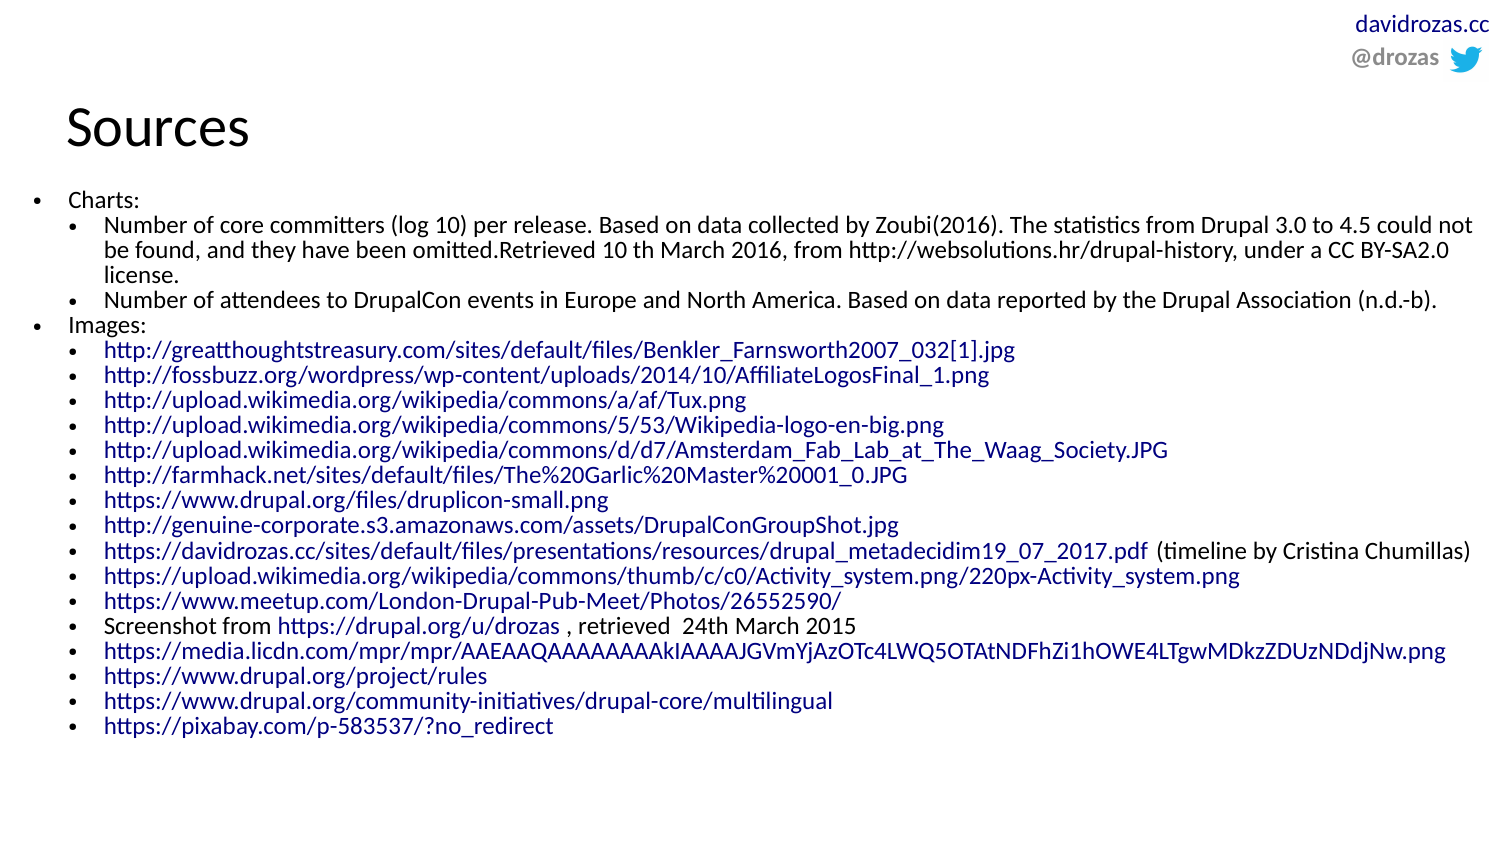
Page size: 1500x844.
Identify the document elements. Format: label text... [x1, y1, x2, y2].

text_box Charts: Number of core committers (log 10) per release. Based on data collected by Zoubi(2016). The statistics from Drupal 3.0 to 4.5 could not be found, and they have been omitted.Retrieved 10 th March 2016, from http://websolutions.hr/drupal-history, under a CC BY-SA2.0 license. Number of attendees to DrupalCon events in Europe and North America. Based on data reported by the Drupal Association (n.d.-b). Images: http://greatthoughtstreasury.com/sites/default/files/Benkler_Farnsworth2007_032[1].jpg http://fossbuzz.org/wordpress/wp-content/uploads/2014/10/AffiliateLogosFinal_1.png http://upload.wikimedia.org/wikipedia/commons/a/af/Tux.png http://upload.wikimedia.org/wikipedia/commons/5/53/Wikipedia-logo-en-big.png http://upload.wikimedia.org/wikipedia/commons/d/d7/Amsterdam_Fab_Lab_at_The_Waag_Society.JPG http://farmhack.net/sites/default/files/The%20Garlic%20Master%20001_0.JPG https://www.drupal.org/files/druplicon-small.png http://genuine-corporate.s3.amazonaws.com/assets/DrupalConGroupShot.jpg https://davidrozas.cc/sites/default/files/presentations/resources/drupal_metadecidim19_07_2017.pdf (timeline by Cristina Chumillas) https://upload.wikimedia.org/wikipedia/commons/thumb/c/c0/Activity_system.png/220px-Activity_system.png https://www.meetup.com/London-Drupal-Pub-Meet/Photos/26552590/ Screenshot from https://drupal.org/u/drozas , retrieved 24th March 2015 https://media.licdn.com/mpr/mpr/AAEAAQAAAAAAAAkIAAAAJGVmYjAzOTc4LWQ5OTAtNDFhZi1hOWE4LTgwMDkzZDUzNDdjNw.png https://www.drupal.org/project/rules https://www.drupal.org/community-initiatives/drupal-core/multilingual https://pixabay.com/p-583537/?no_redirect [19, 183, 1500, 784]
text_box @drozas [1330, 37, 1443, 73]
text_box davidrozas.cc [1340, 5, 1500, 46]
title Sources [51, 72, 1449, 167]
picture [1443, 46, 1489, 82]
